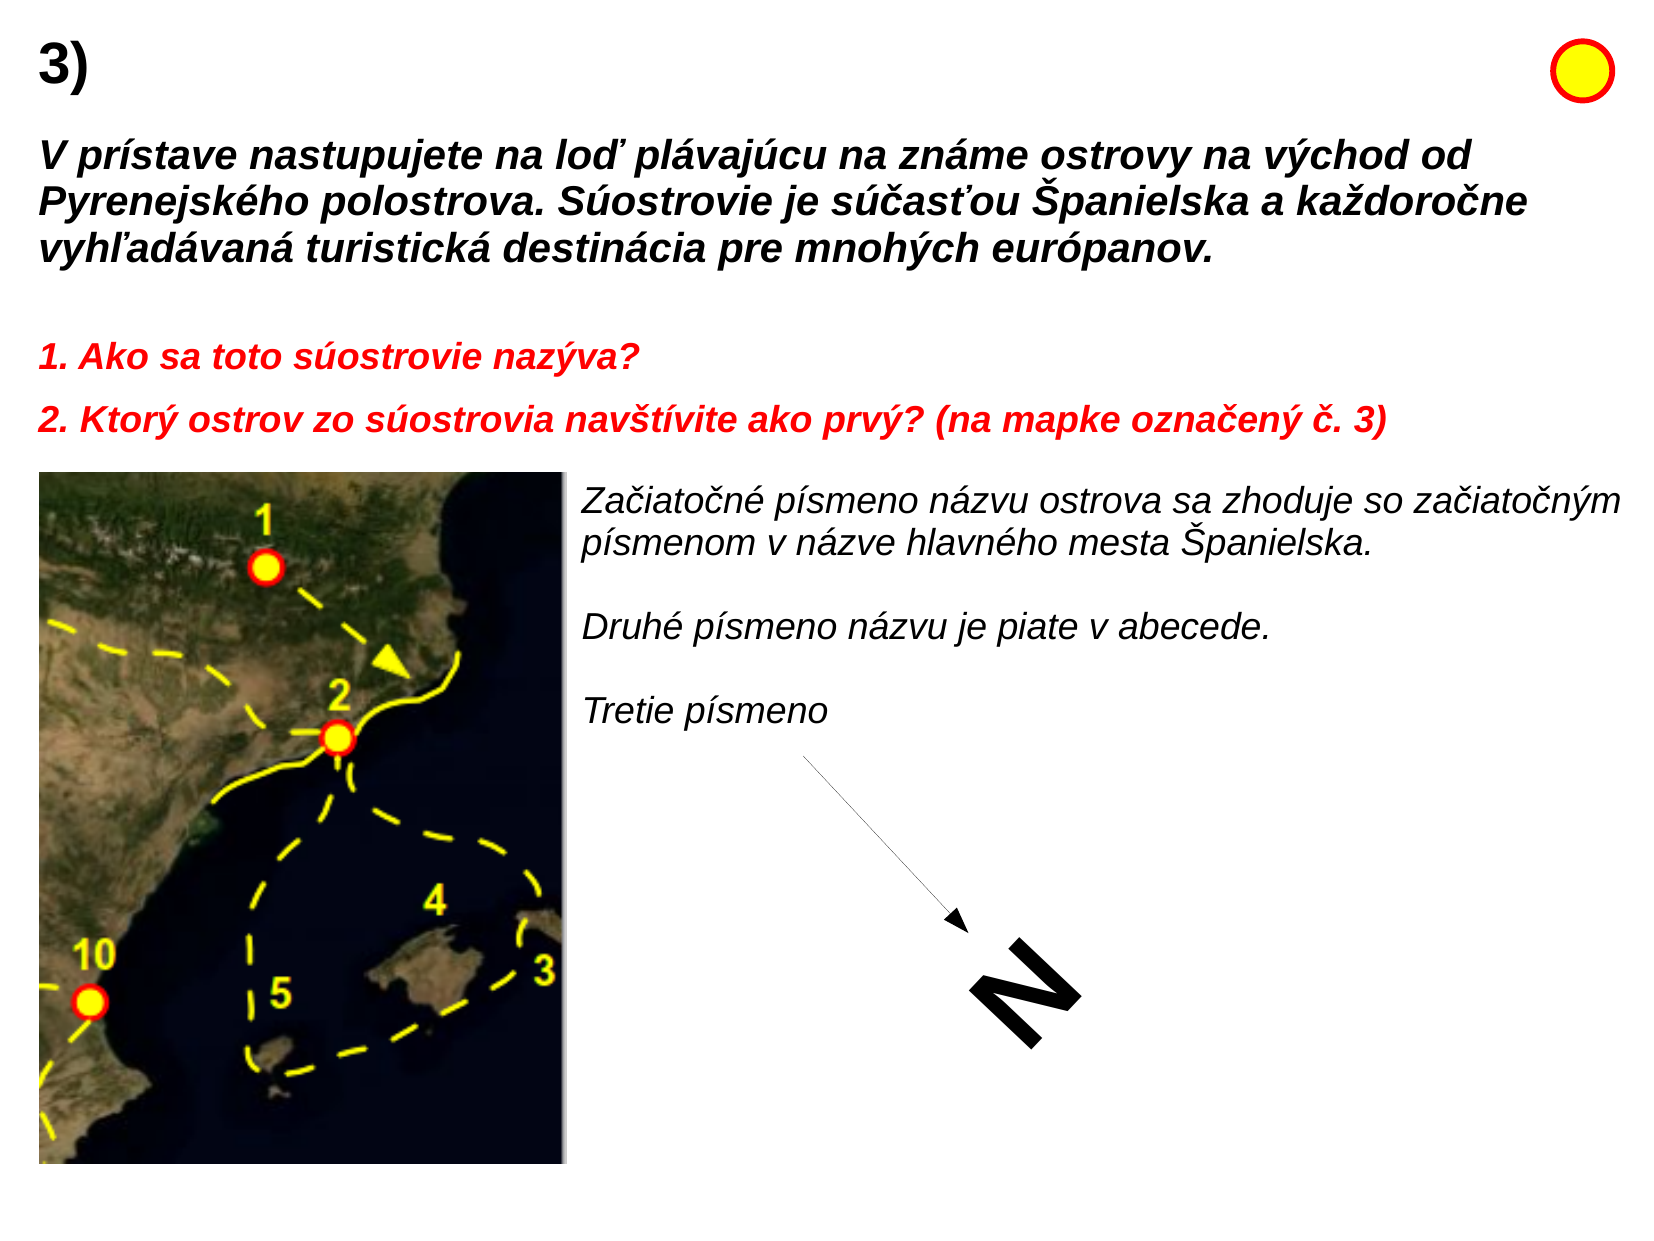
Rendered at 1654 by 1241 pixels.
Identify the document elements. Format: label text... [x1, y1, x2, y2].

picture [39, 472, 567, 1165]
text_box Začiatočné písmeno názvu ostrova sa zhoduje so začiatočným písmenom v názve hlavného mesta Španielska. Druhé písmeno názvu je piate v abecede. Tretie písmeno [566, 472, 1654, 822]
text_box N [921, 897, 1123, 1099]
text_box [1553, 41, 1613, 101]
text_box V prístave nastupujete na loď plávajúcu na známe ostrovy na východ od Pyrenejského polostrova. Súostrovie je súčasťou Španielska a každoročne vyhľadávaná turistická destinácia pre mnohých európanov. [23, 124, 1654, 279]
text_box 1. Ako sa toto súostrovie nazýva? 2. Ktorý ostrov zo súostrovia navštívite ako prvý? (na mapke označený č. 3) [23, 307, 1595, 427]
text_box 3) [23, 23, 1123, 104]
